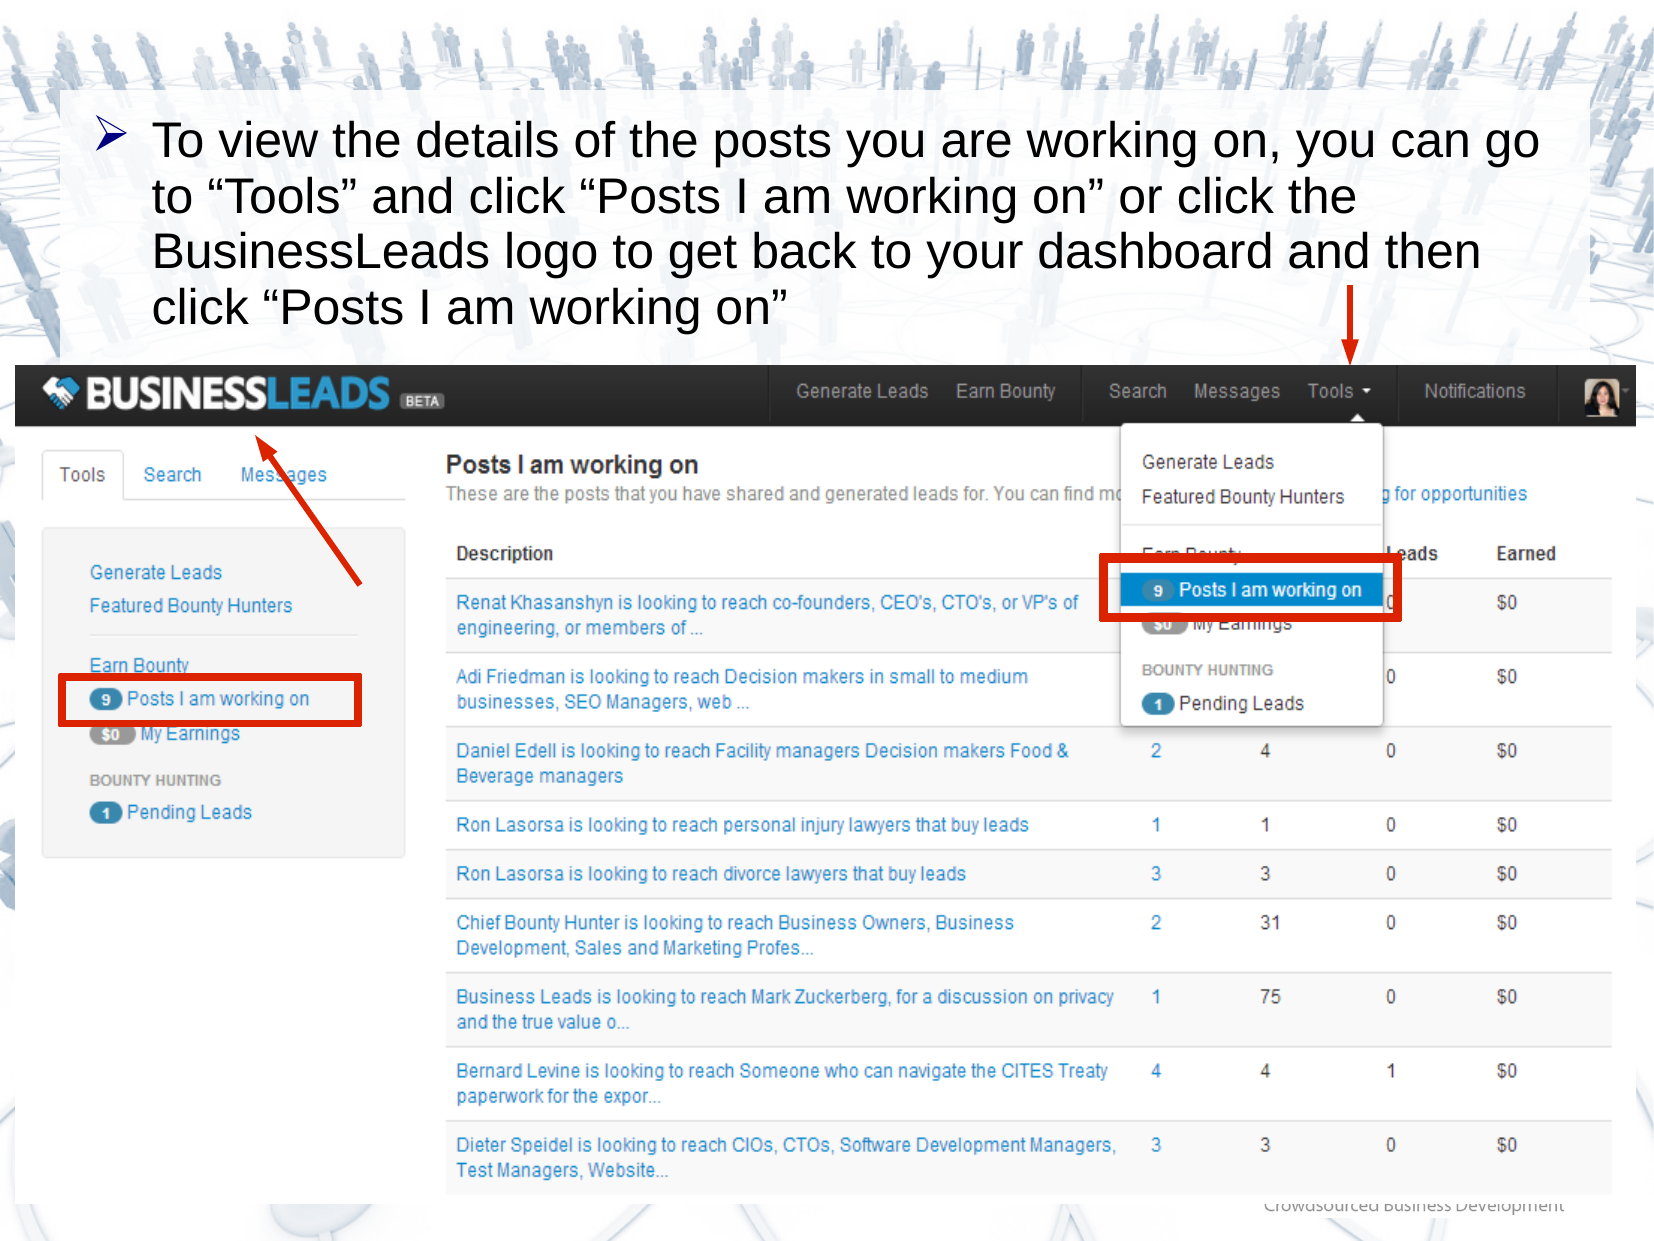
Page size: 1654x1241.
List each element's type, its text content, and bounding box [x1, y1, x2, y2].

picture [0, 3, 1654, 1241]
list To view the details of the posts you are working on, you can go to “Tools” and click “Posts I am working on” or click the BusinessLeads logo to get back to your dashboard and then click “Posts I am working on” [91, 112, 1562, 365]
text_box [1100, 555, 1401, 621]
text_box [60, 675, 361, 726]
